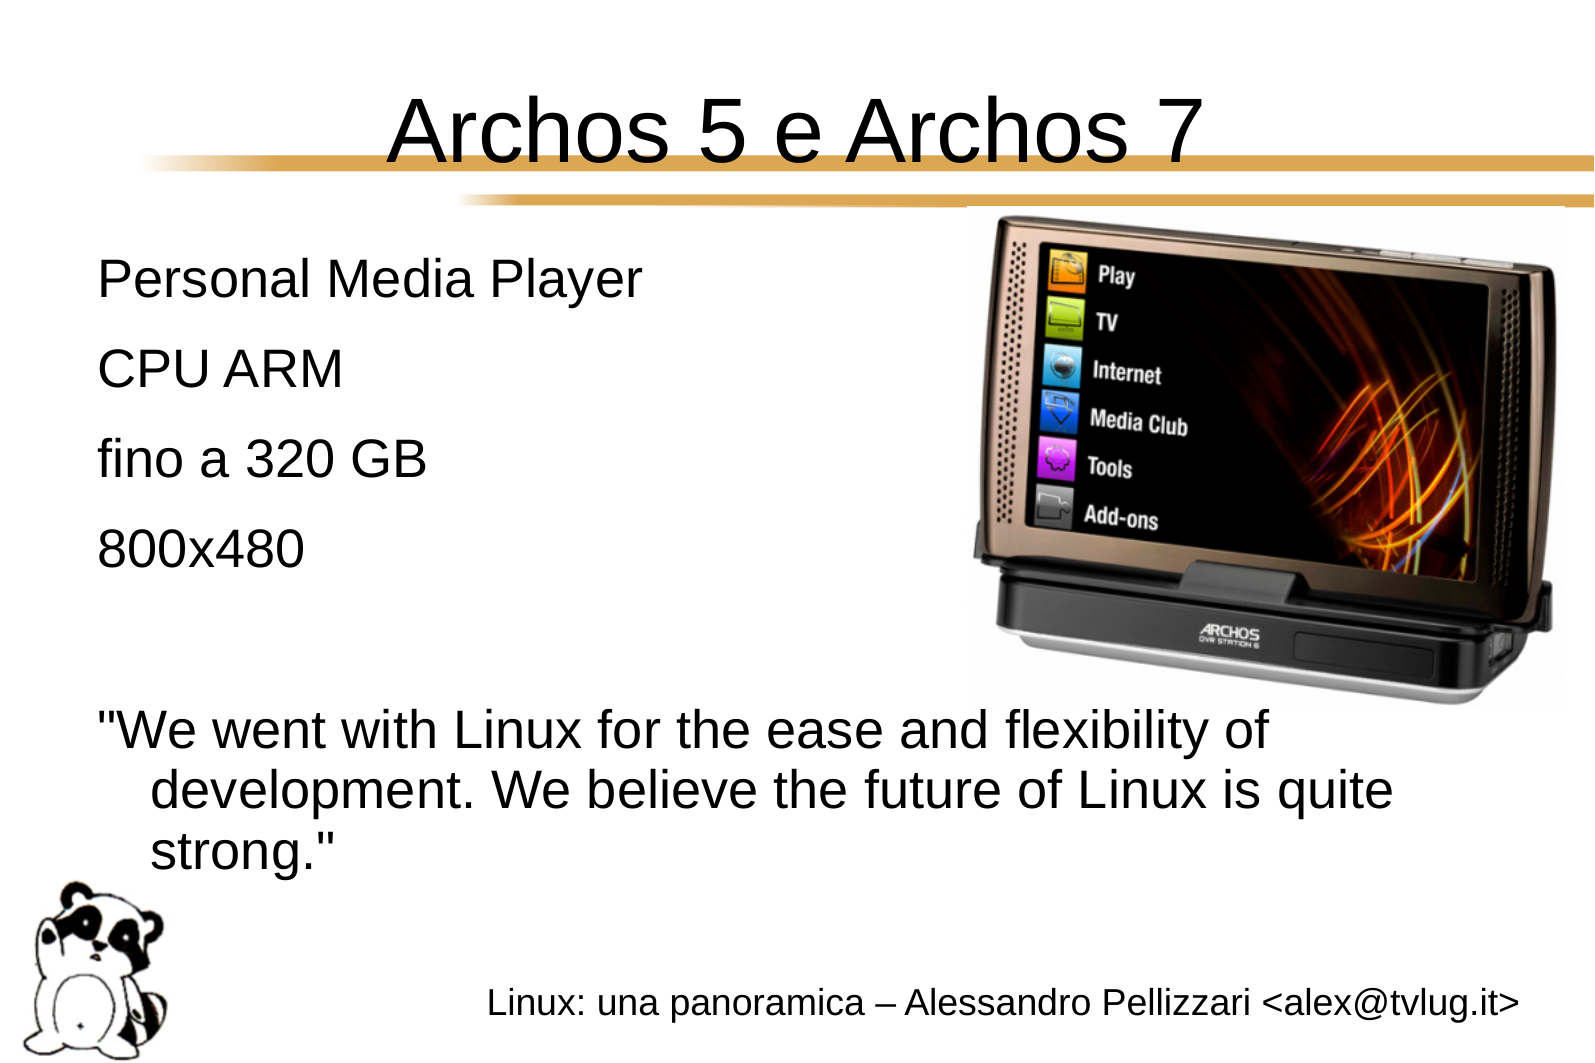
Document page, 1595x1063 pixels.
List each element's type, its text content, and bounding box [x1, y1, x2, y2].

title Archos 5 e Archos 7 [79, 42, 1515, 220]
picture [0, 0, 1595, 1063]
list Personal Media Player CPU ARM fino a 320 GB 800x480 "We went with Linux for the ease and flexibility of development. We believe the future of Linux is quite strong." [79, 248, 1515, 951]
text_box Linux: una panoramica – Alessandro Pellizzari <alex@tvlug.it> [236, 974, 1536, 1032]
